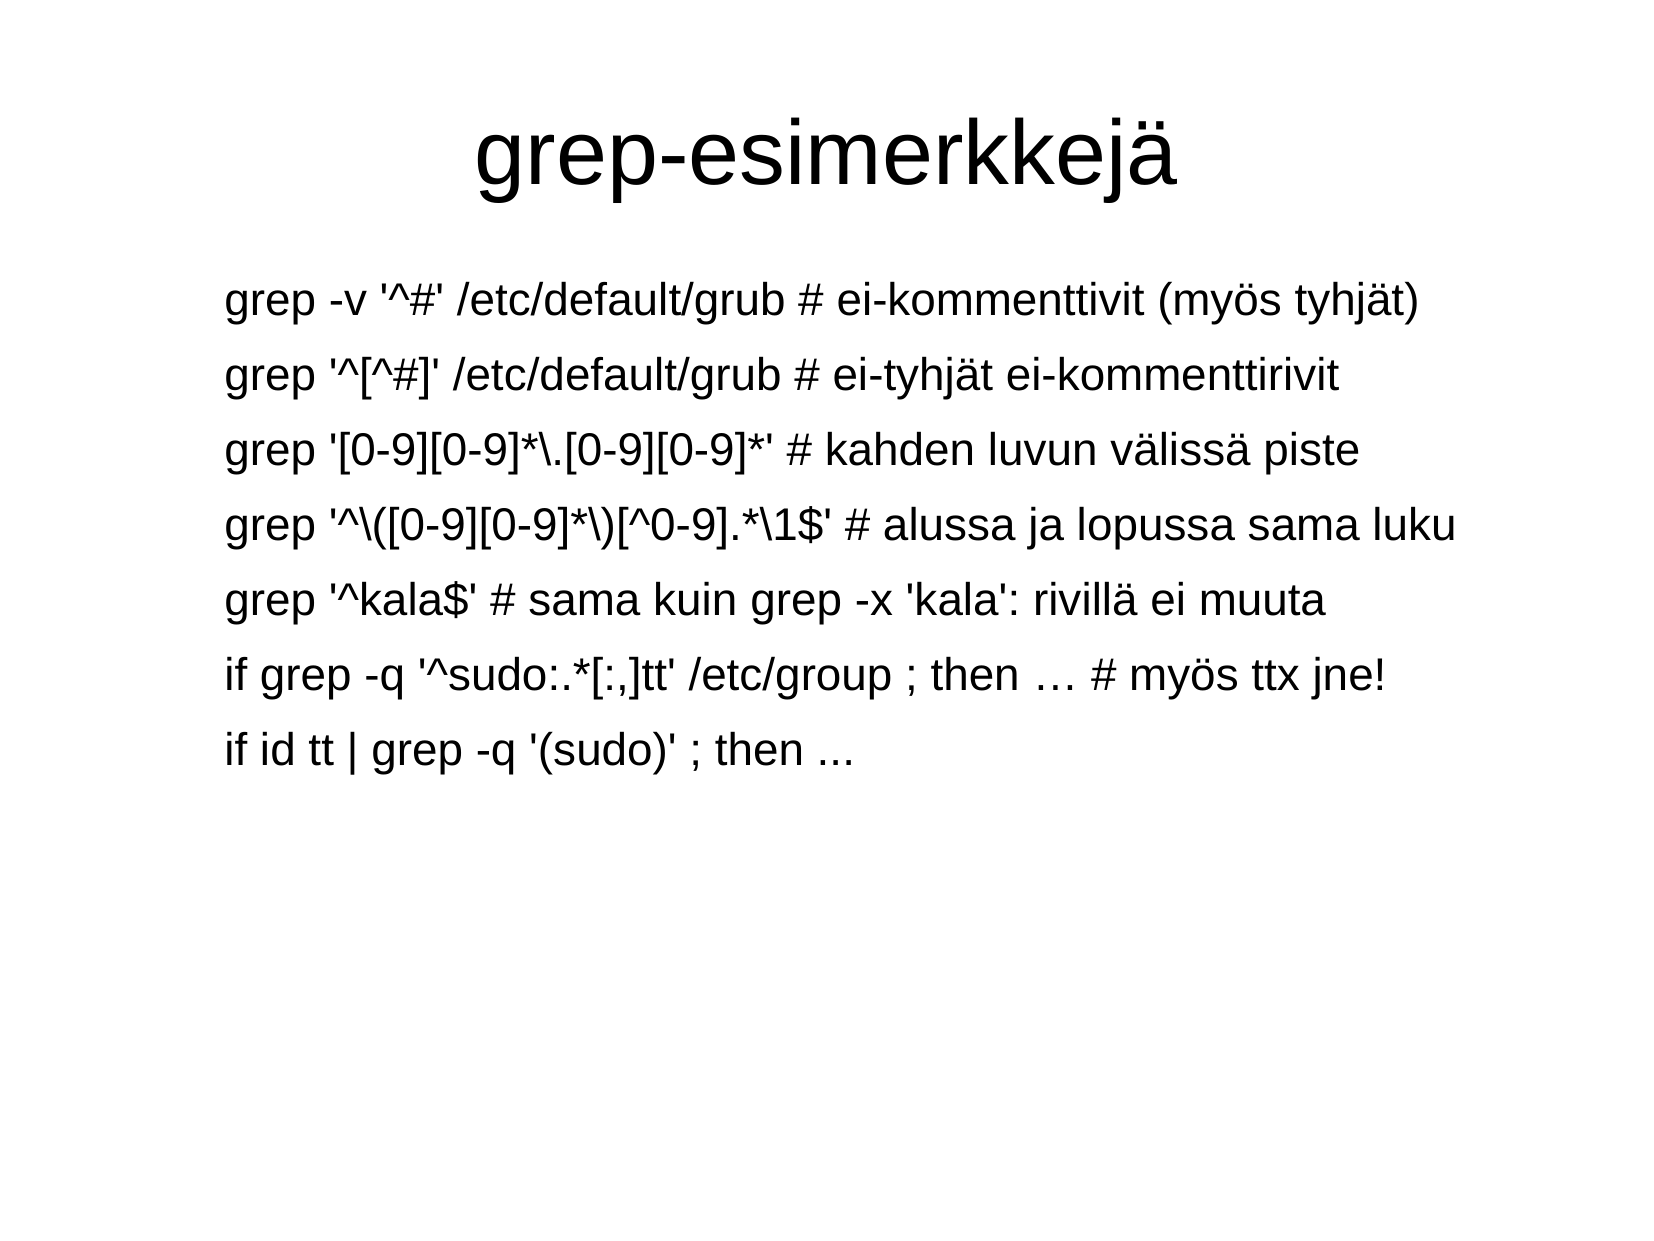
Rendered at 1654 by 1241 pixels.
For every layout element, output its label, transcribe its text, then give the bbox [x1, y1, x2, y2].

title grep-esimerkkejä [82, 49, 1571, 200]
list grep -v '^#' /etc/default/grub # ei-kommenttivit (myös tyhjät) grep '^[^#]' /etc/default/grub # ei-tyhjät ei-kommenttirivit grep '[0-9][0-9]*\.[0-9][0-9]*' # kahden luvun välissä piste grep '^\([0-9][0-9]*\)[^0-9].*\1$' # alussa ja lopussa sama luku grep '^kala$' # sama kuin grep -x 'kala': rivillä ei muuta if grep -q '^sudo:.*[:,]tt' /etc/group ; then … # myös ttx jne! if id tt | grep -q '(sudo)' ; then ... [82, 200, 1571, 1010]
